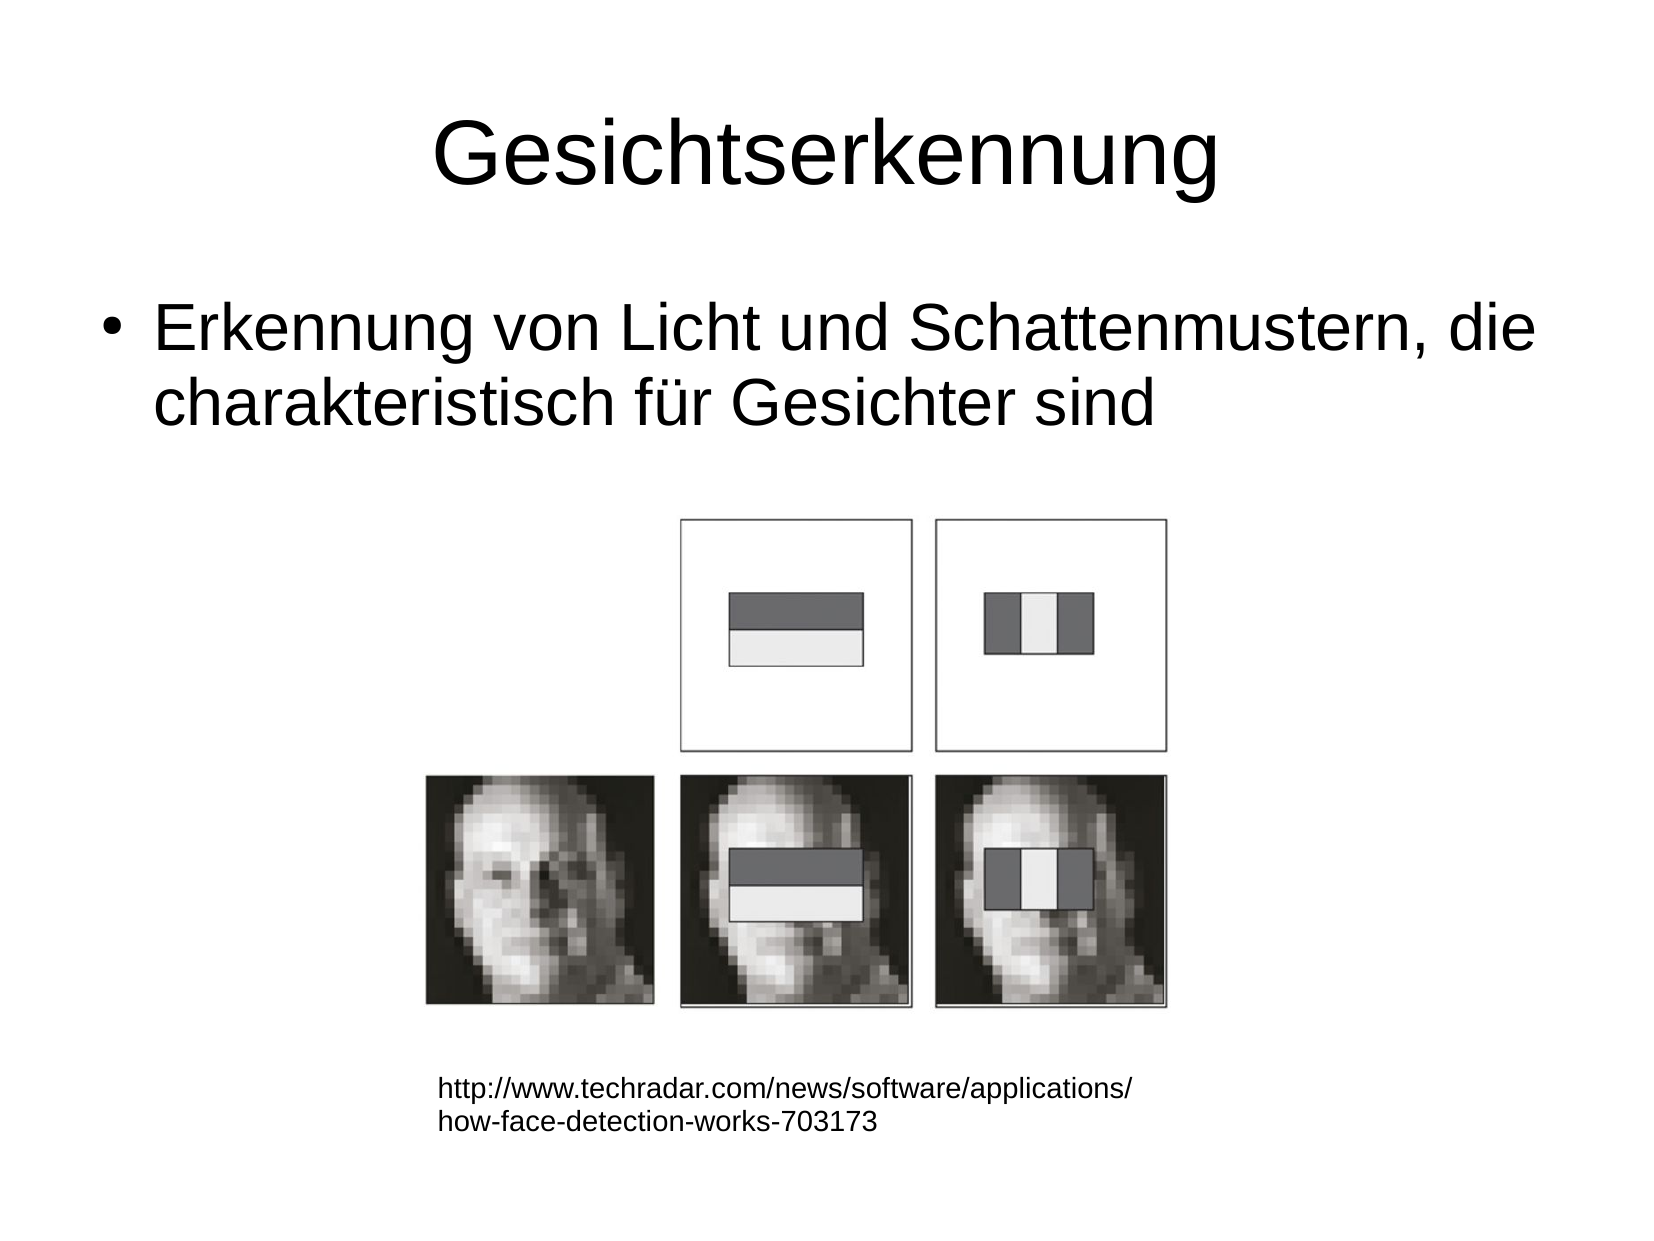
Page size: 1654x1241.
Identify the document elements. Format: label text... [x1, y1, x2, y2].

list Erkennung von Licht und Schattenmustern, die charakteristisch für Gesichter sind [82, 290, 1571, 1010]
picture [366, 436, 1229, 1085]
title Gesichtserkennung [82, 49, 1571, 257]
text_box http://www.techradar.com/news/software/applications/how-face-detection-works-703173 [423, 1064, 1173, 1145]
